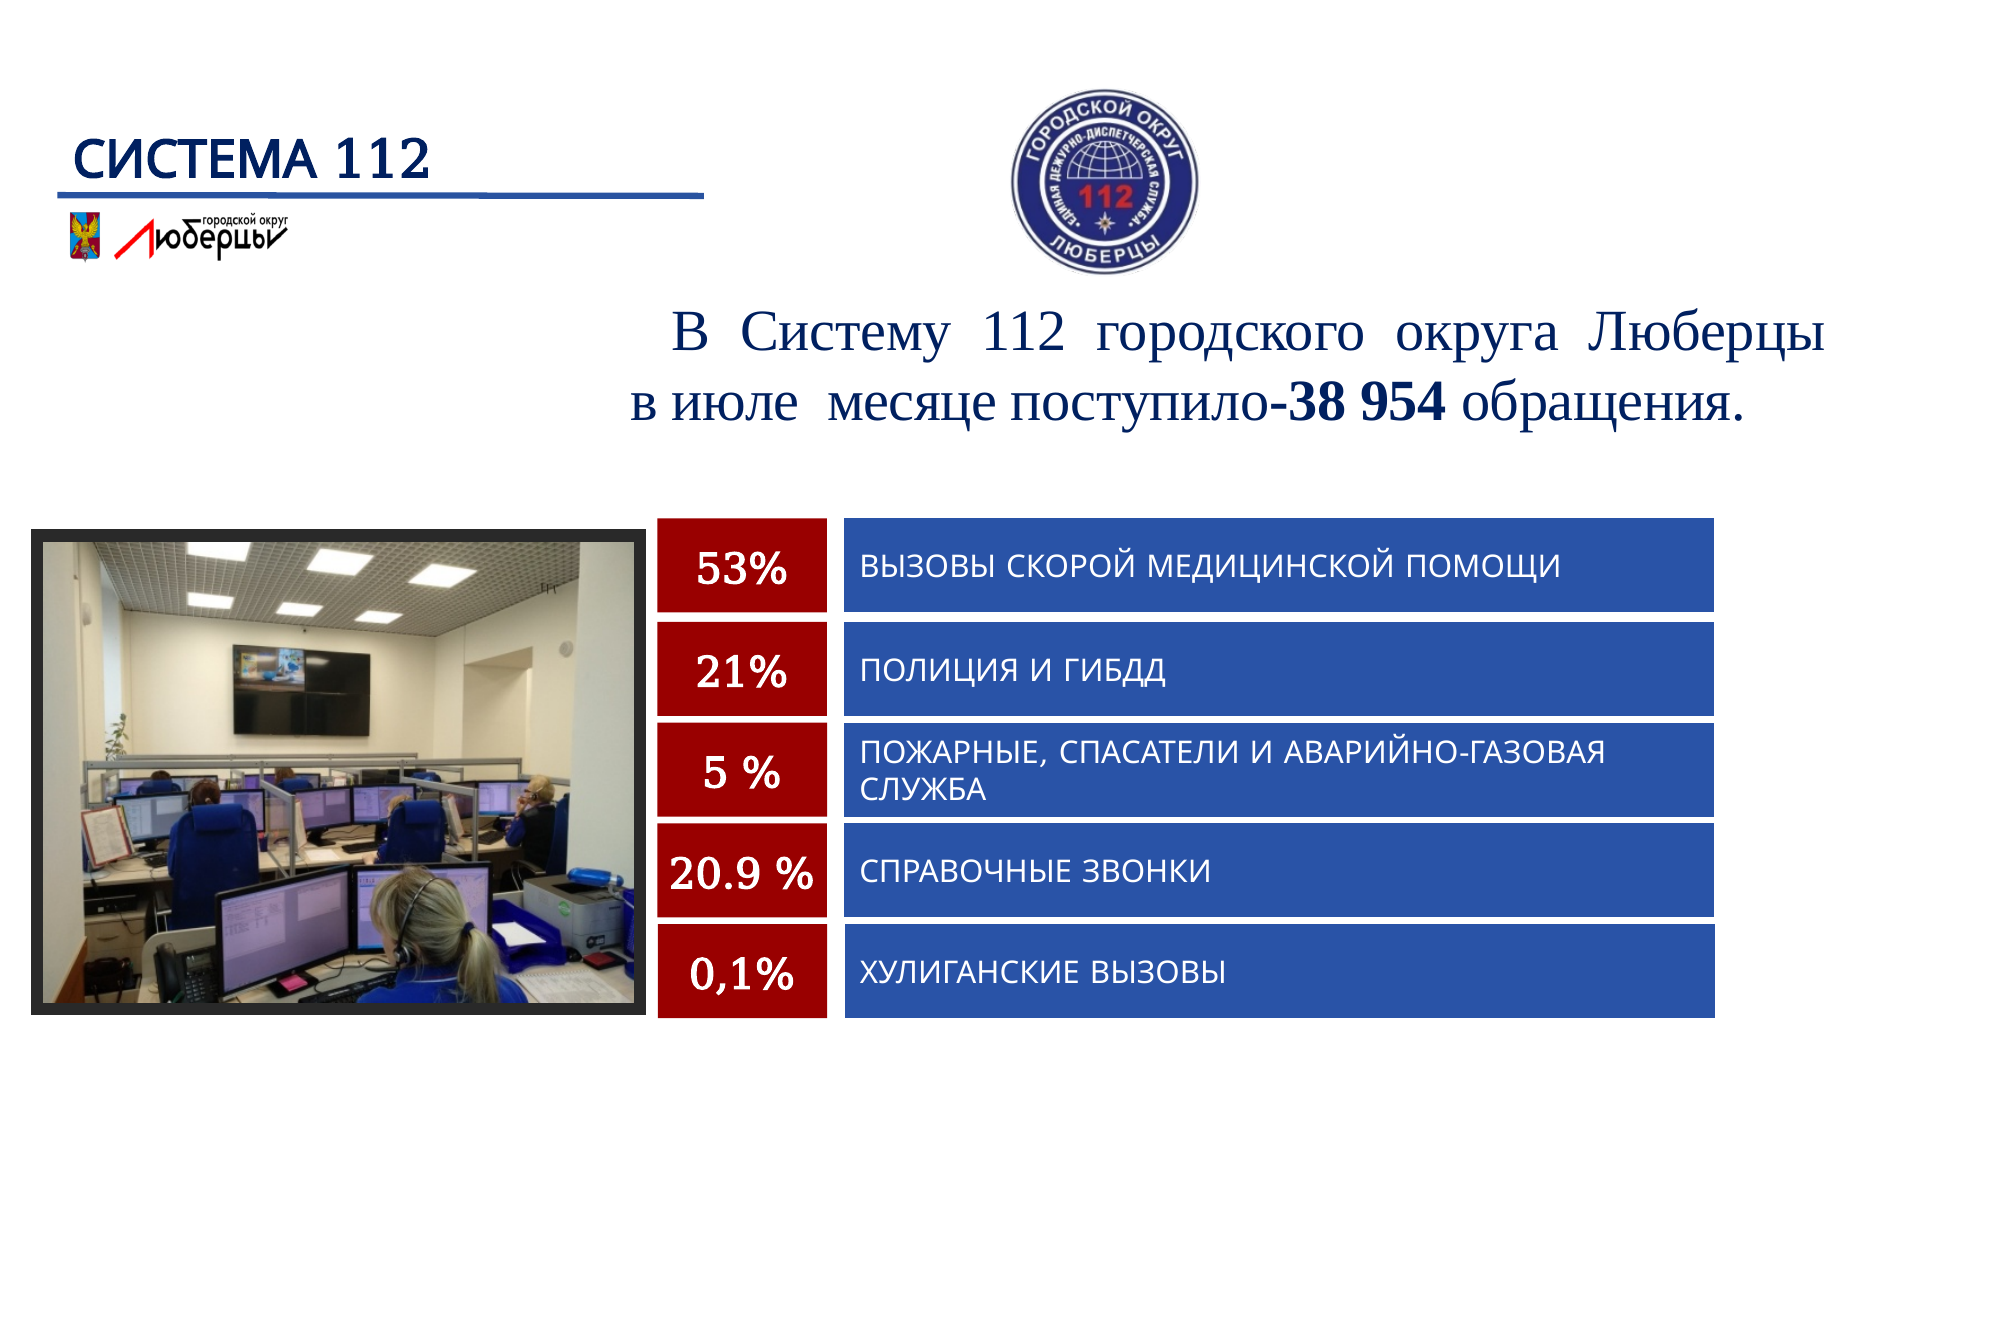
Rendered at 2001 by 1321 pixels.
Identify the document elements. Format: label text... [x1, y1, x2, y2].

text_box 53% [657, 518, 827, 613]
picture [43, 542, 634, 1003]
text_box ПОЖАРНЫЕ, СПАСАТЕЛИ И АВАРИЙНО-ГАЗОВАЯ СЛУЖБА [844, 723, 1714, 817]
text_box В Систему 112 городского округа Люберцы в июле месяце поступило-38 954 обращения. [598, 284, 1945, 440]
text_box 5 % [657, 722, 828, 817]
text_box 21% [657, 621, 827, 716]
text_box ХУЛИГАНСКИЕ ВЫЗОВЫ [845, 924, 1715, 1018]
picture [57, 206, 301, 266]
text_box СИСТЕМА 112 [57, 118, 1009, 195]
text_box 0,1% [657, 924, 828, 1019]
text_box СПРАВОЧНЫЕ ЗВОНКИ [844, 823, 1714, 917]
text_box 20.9 % [657, 823, 827, 918]
text_box ВЫЗОВЫ СКОРОЙ МЕДИЦИНСКОЙ ПОМОЩИ [844, 518, 1714, 612]
picture [1009, 87, 1201, 277]
text_box ПОЛИЦИЯ И ГИБДД [844, 622, 1714, 716]
